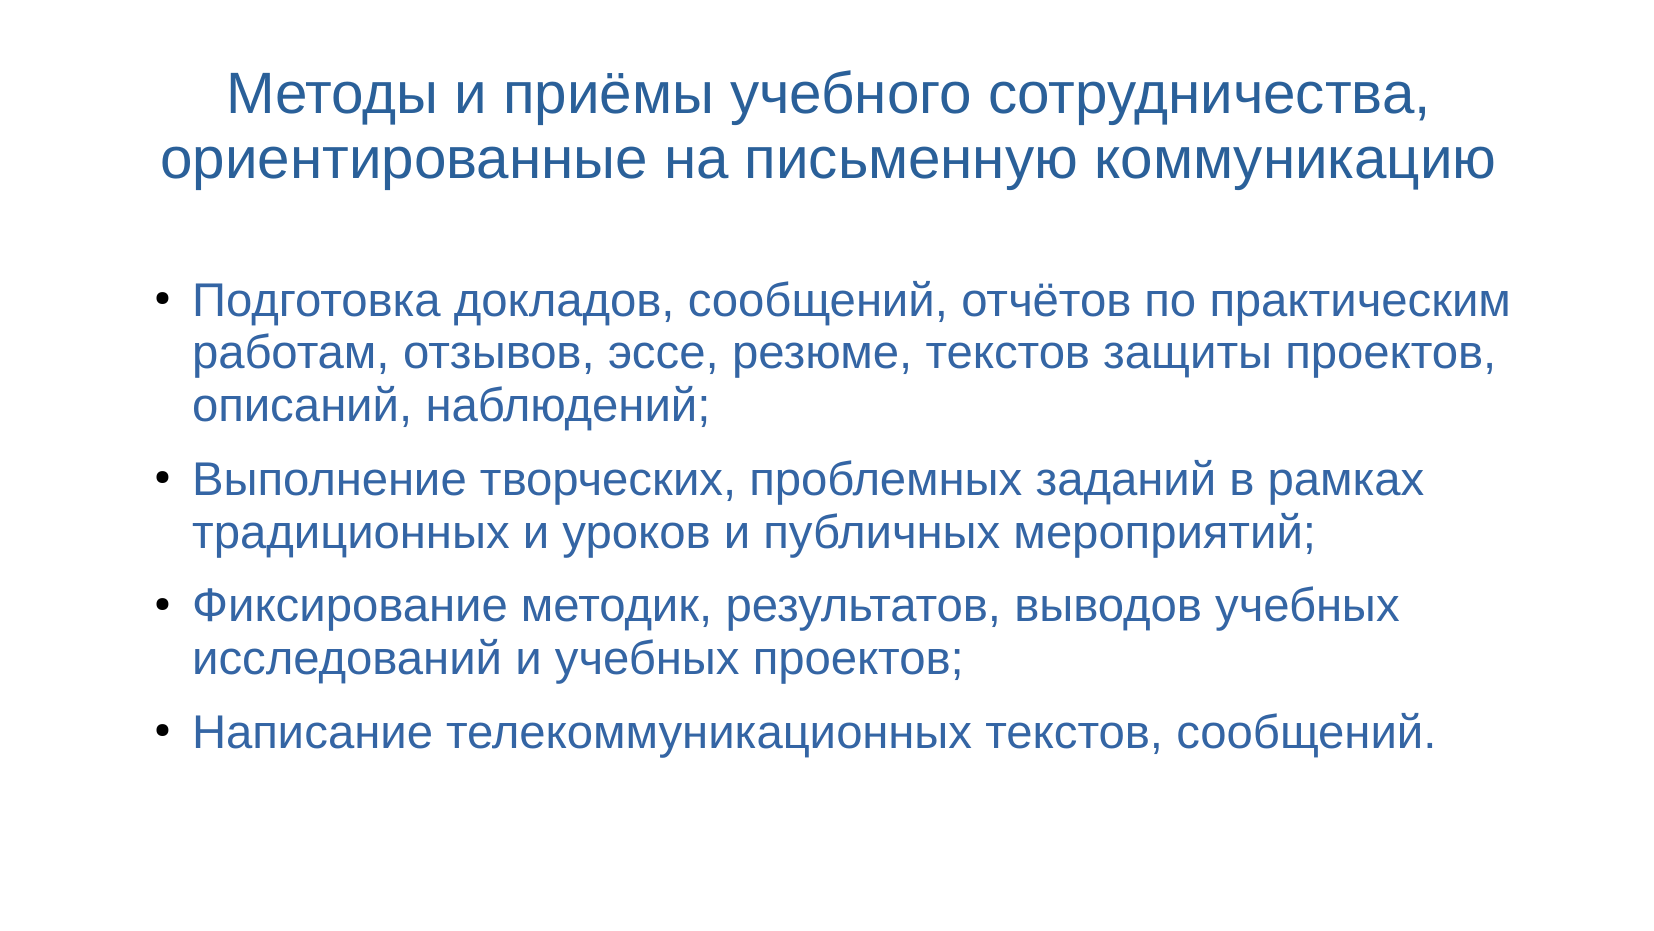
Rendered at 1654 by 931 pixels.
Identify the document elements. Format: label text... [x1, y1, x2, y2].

list Подготовка докладов, сообщений, отчётов по практическим работам, отзывов, эссе, резюме, текстов защиты проектов, описаний, наблюдений; Выполнение творческих, проблемных заданий в рамках традиционных и уроков и публичных мероприятий; Фиксирование методик, результатов, выводов учебных исследований и учебных проектов; Написание телекоммуникационных текстов, сообщений. [141, 199, 1560, 768]
title Методы и приёмы учебного сотрудничества, ориентированные на письменную коммуникацию [84, 60, 1573, 191]
